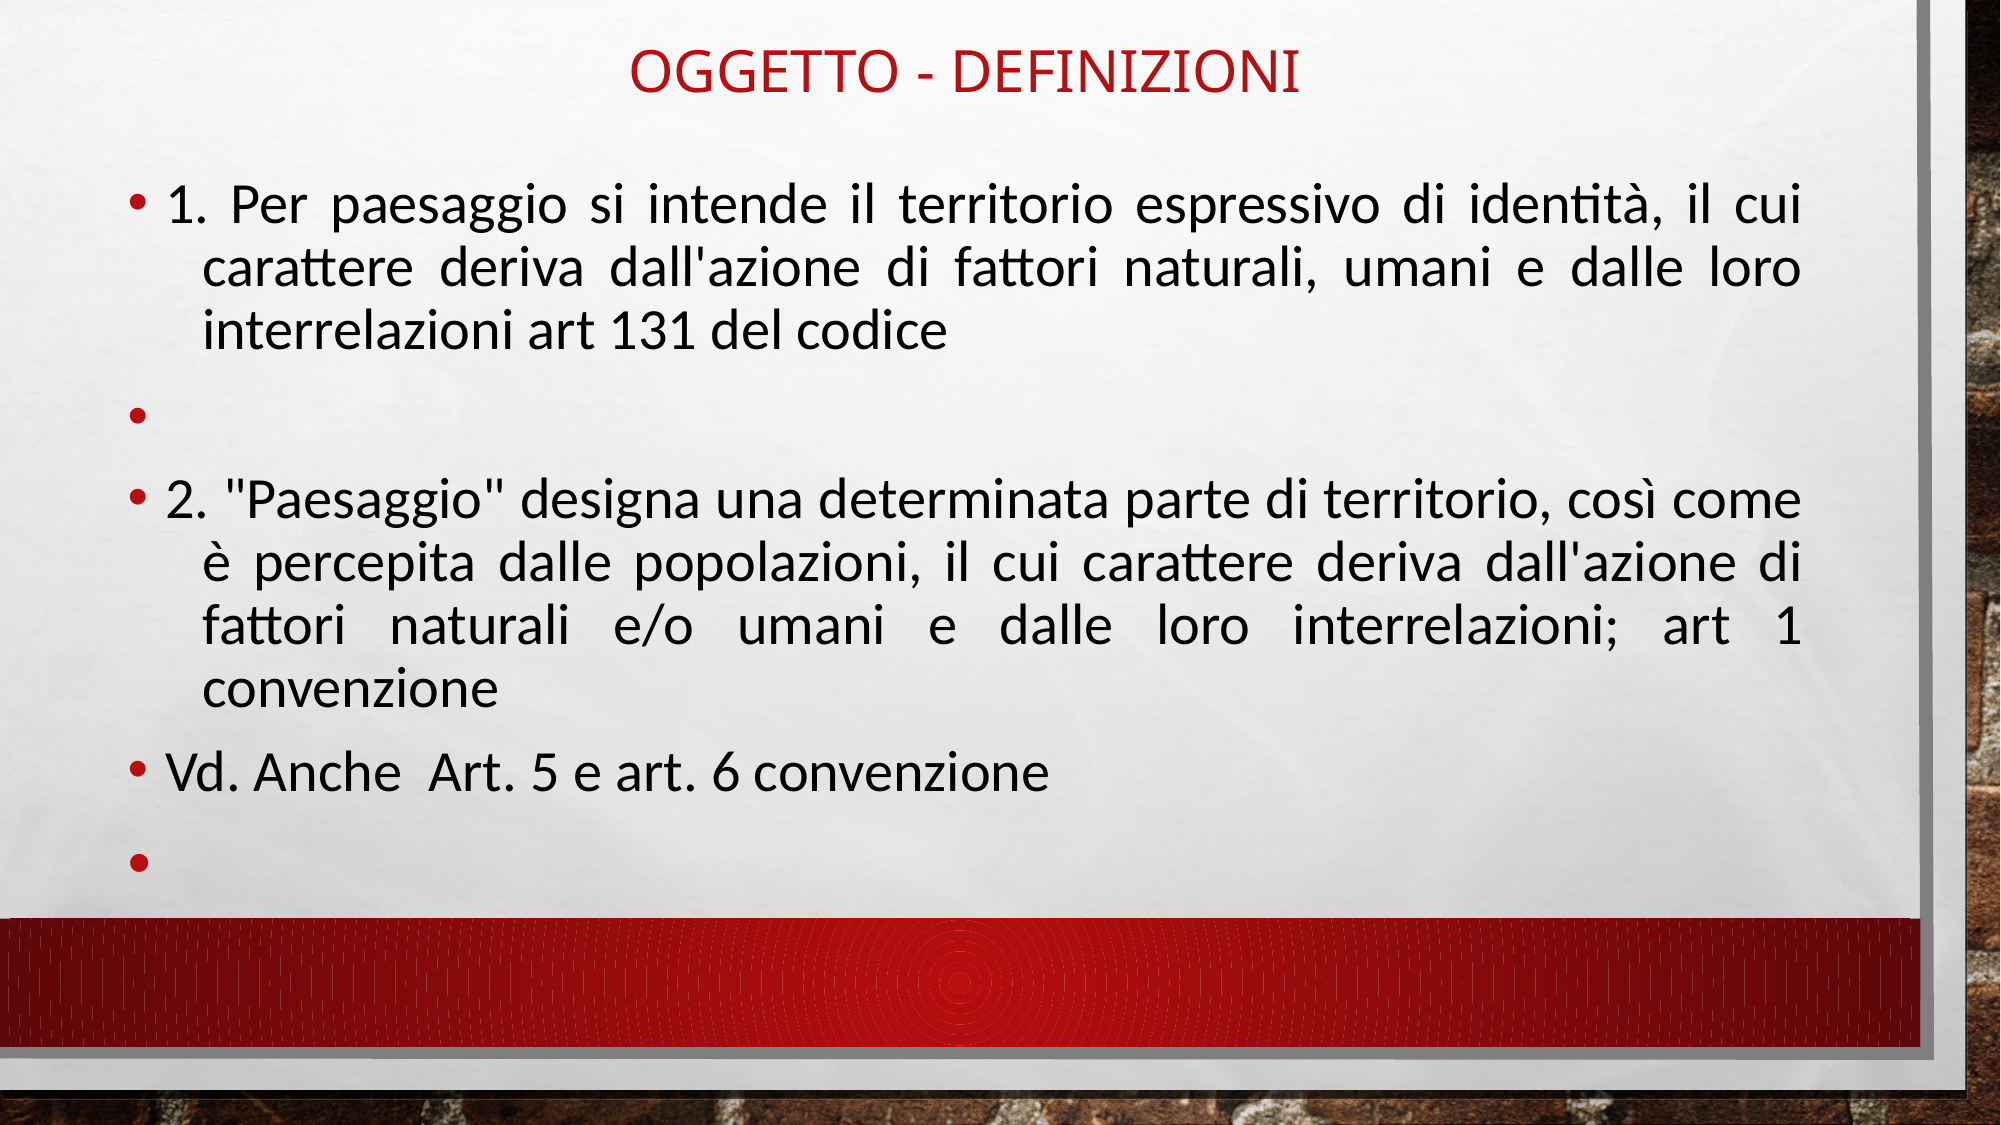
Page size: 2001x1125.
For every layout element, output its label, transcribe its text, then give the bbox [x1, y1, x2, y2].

title Oggetto - definizioni [112, 30, 1819, 117]
list 1. Per paesaggio si intende il territorio espressivo di identità, il cui carattere deriva dall'azione di fattori naturali, umani e dalle loro interrelazioni art 131 del codice 2. "Paesaggio" designa una determinata parte di territorio, così come è percepita dalle popolazioni, il cui carattere deriva dall'azione di fattori naturali e/o umani e dalle loro interrelazioni; art 1 convenzione Vd. Anche Art. 5 e art. 6 convenzione [112, 166, 1818, 882]
